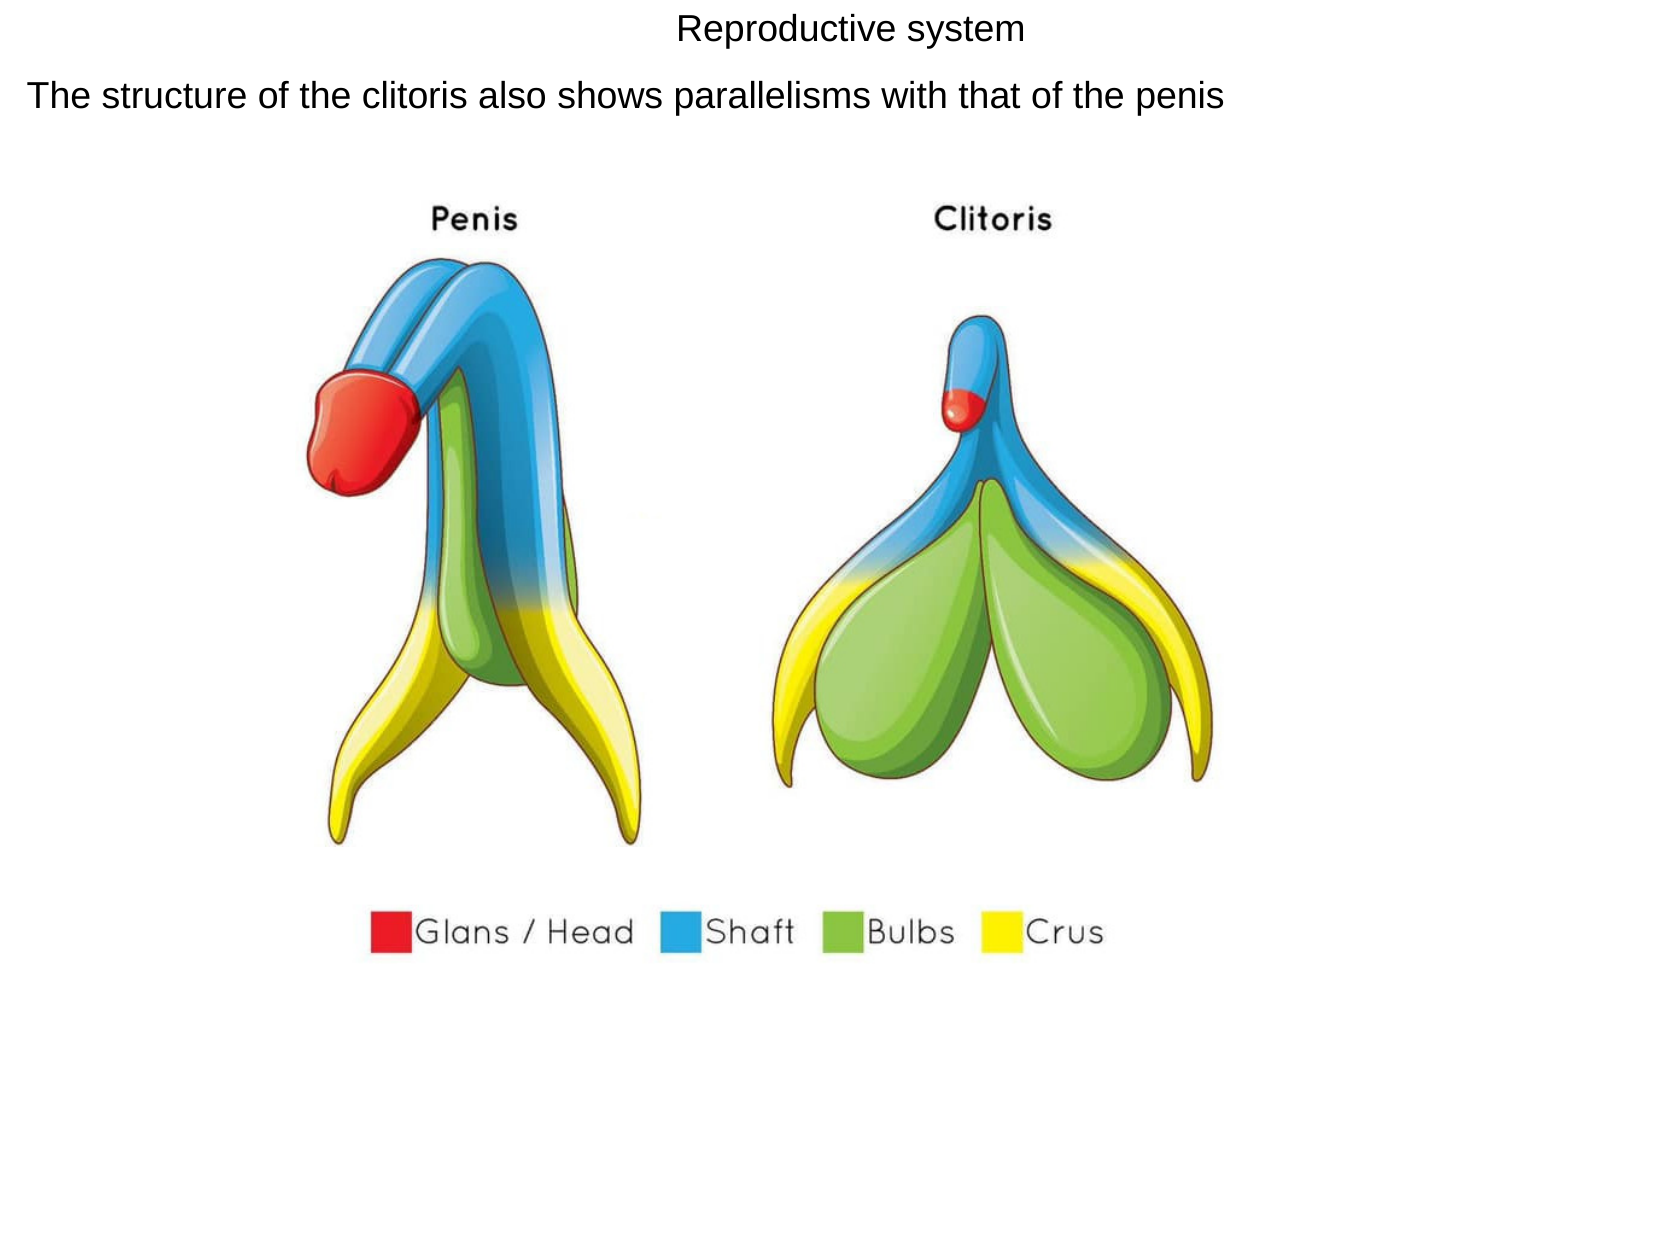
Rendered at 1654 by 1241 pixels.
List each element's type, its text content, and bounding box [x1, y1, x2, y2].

picture [295, 200, 1224, 964]
text_box Reproductive system [661, 0, 1052, 60]
text_box The structure of the clitoris also shows parallelisms with that of the penis [11, 67, 1548, 167]
